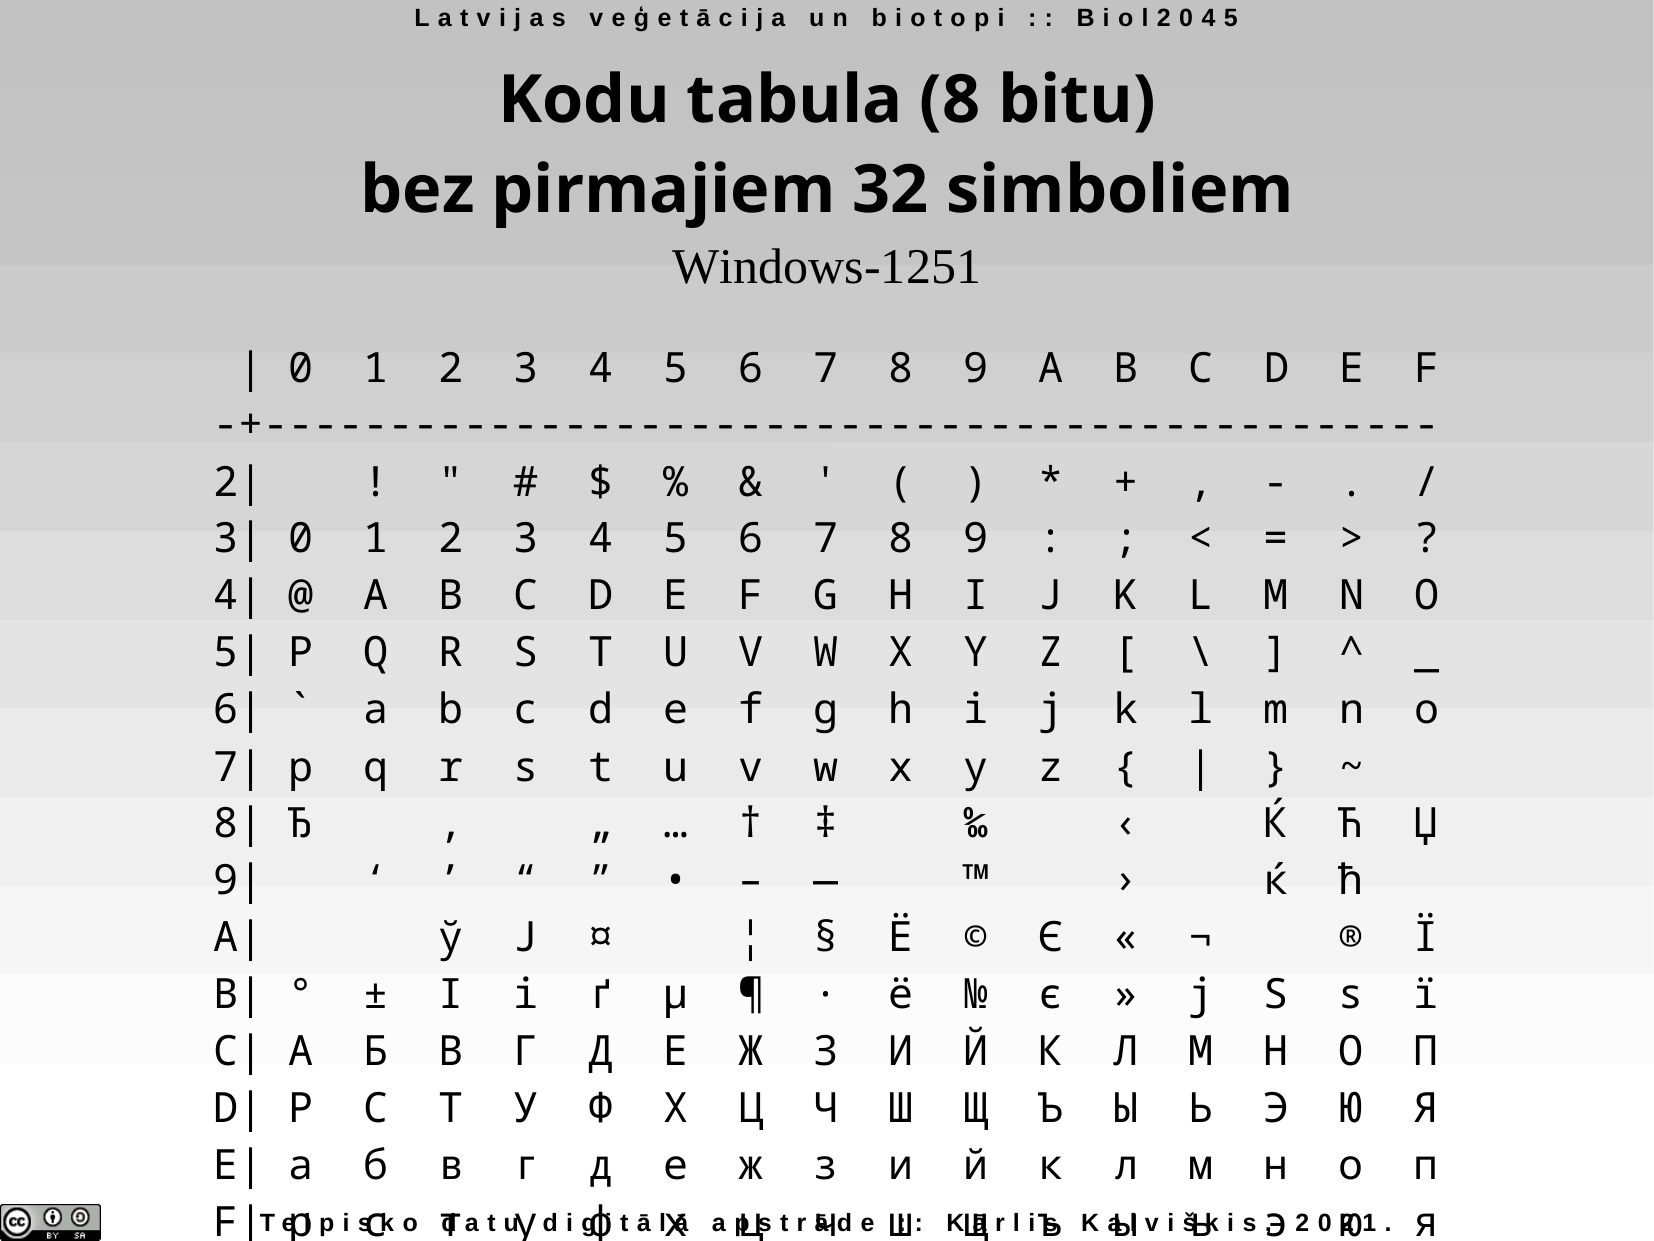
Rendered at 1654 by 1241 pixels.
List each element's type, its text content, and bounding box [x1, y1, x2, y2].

picture [586, 1220, 591, 1229]
text_box Windows-1251 [672, 237, 982, 297]
picture [295, 1216, 305, 1233]
text_box | 0 1 2 3 4 5 6 7 8 9 A B C D E F -+----------------------------------------------- 2| ! " # $ % & ' ( ) * + , - . / 3| 0 1 2 3 4 5 6 7 8 9 : ; < = > ? 4| @ A B C D E F G H I J K L M N O 5| P Q R S T U V W X Y Z [ \ ] ^ _ 6| ` a b c d e f g h i j k l m n o 7| p q r s t u v w x y z { | } ~ 8| Ђ ‚ „ … † ‡ ‰ ‹ Ќ Ћ Џ 9| ‘ ’ “ ” • – — ™ › ќ ћ A| ў Ј ¤ ¦ § Ё © Є « ¬ ® Ї B| ° ± І і ґ µ ¶ · ё № є » ј Ѕ ѕ ї C| А Б В Г Д Е Ж З И Й К Л М Н О П D| Р С Т У Ф Х Ц Ч Ш Щ Ъ Ы Ь Э Ю Я E| а б в г д е ж з и й к л м н о п F| р с т у ф х ц ч ш щ ъ ы ь э ю я [213, 337, 1439, 1138]
title Kodu tabula (8 bitu) bez pirmajiem 32 simboliem [59, 37, 1596, 247]
picture [602, 1216, 606, 1233]
picture [0, 0, 1654, 1241]
picture [595, 1216, 599, 1233]
